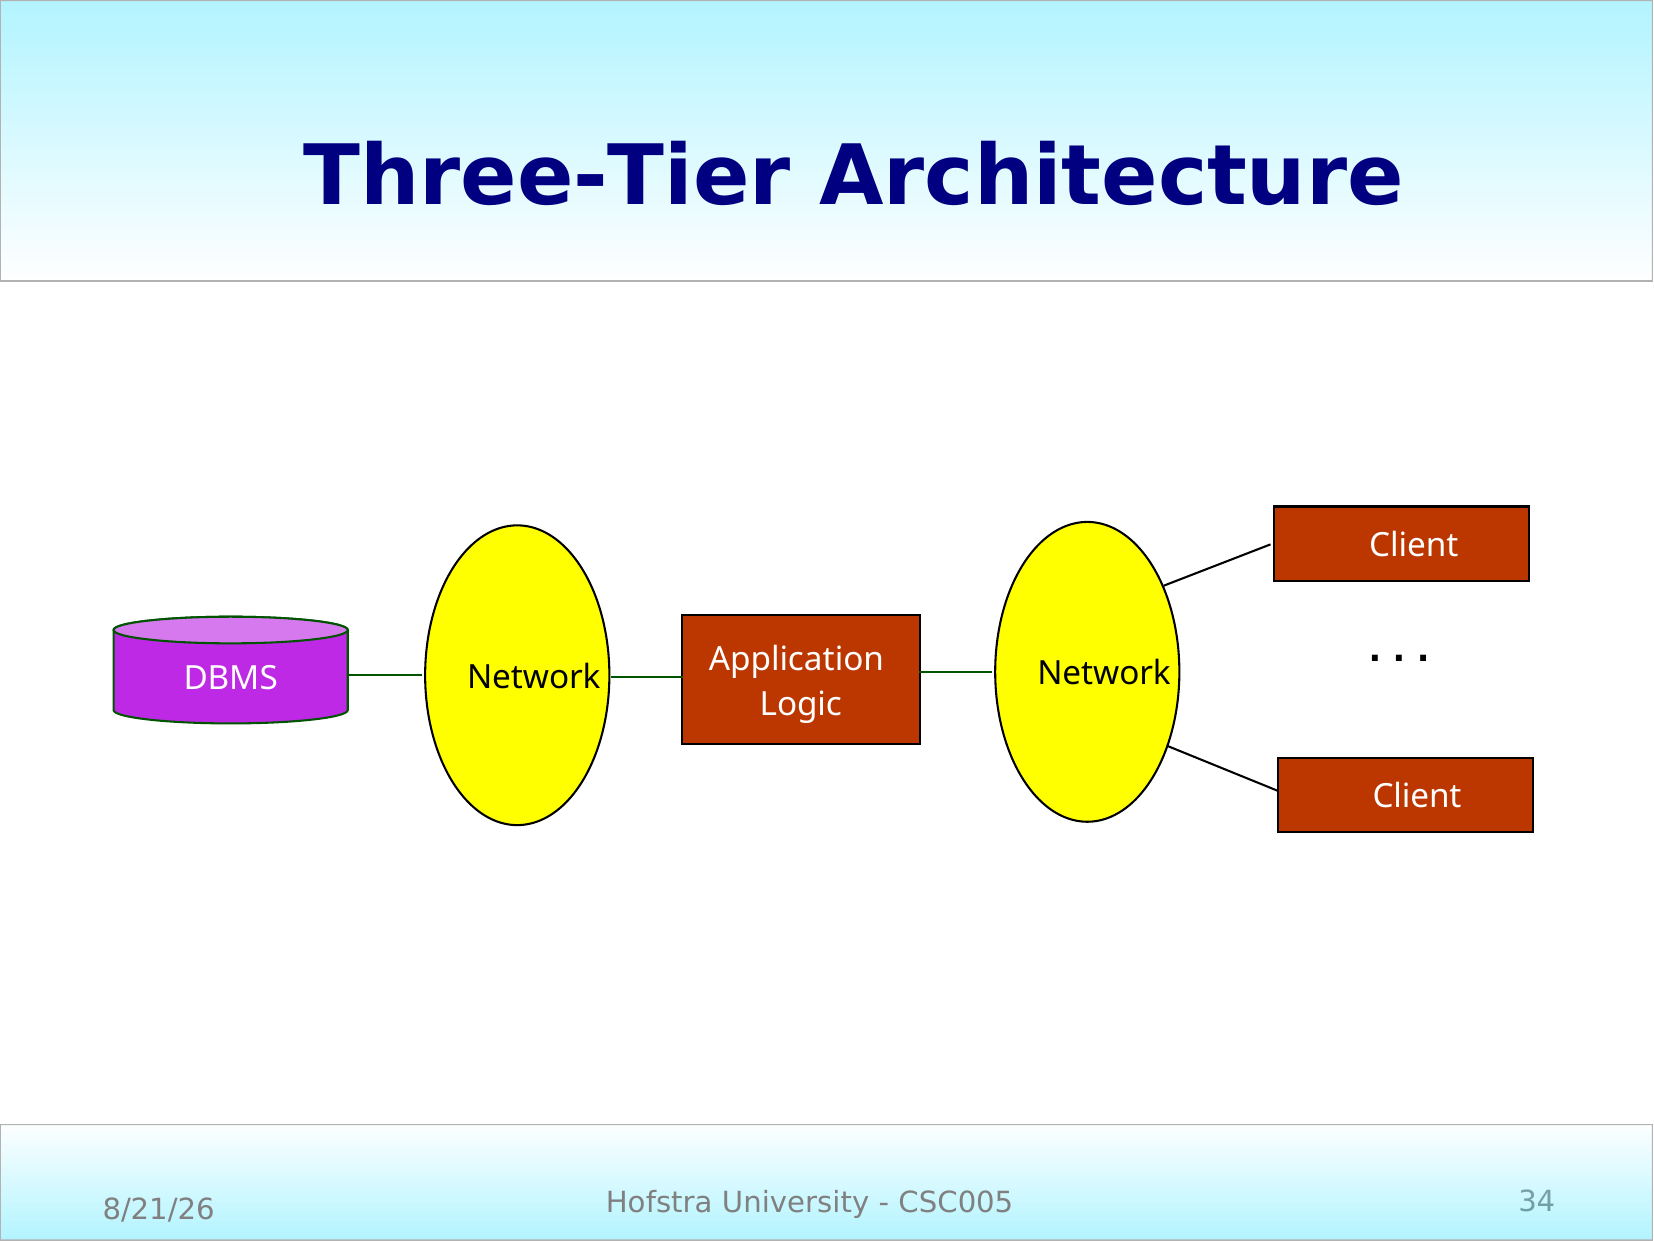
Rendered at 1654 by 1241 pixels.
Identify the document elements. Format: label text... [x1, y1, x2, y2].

text_box Client [1357, 764, 1477, 826]
text_box [1274, 506, 1530, 581]
text_box Client [1354, 513, 1474, 574]
text_box DBMS [113, 631, 348, 724]
text_box Application Logic [694, 626, 908, 733]
text_box [1277, 757, 1533, 833]
text_box Network [425, 525, 610, 826]
text_box [682, 615, 920, 745]
text_box Network [995, 521, 1180, 822]
text_box . . . [1353, 623, 1445, 677]
title Three-Tier Architecture [151, 75, 1557, 276]
